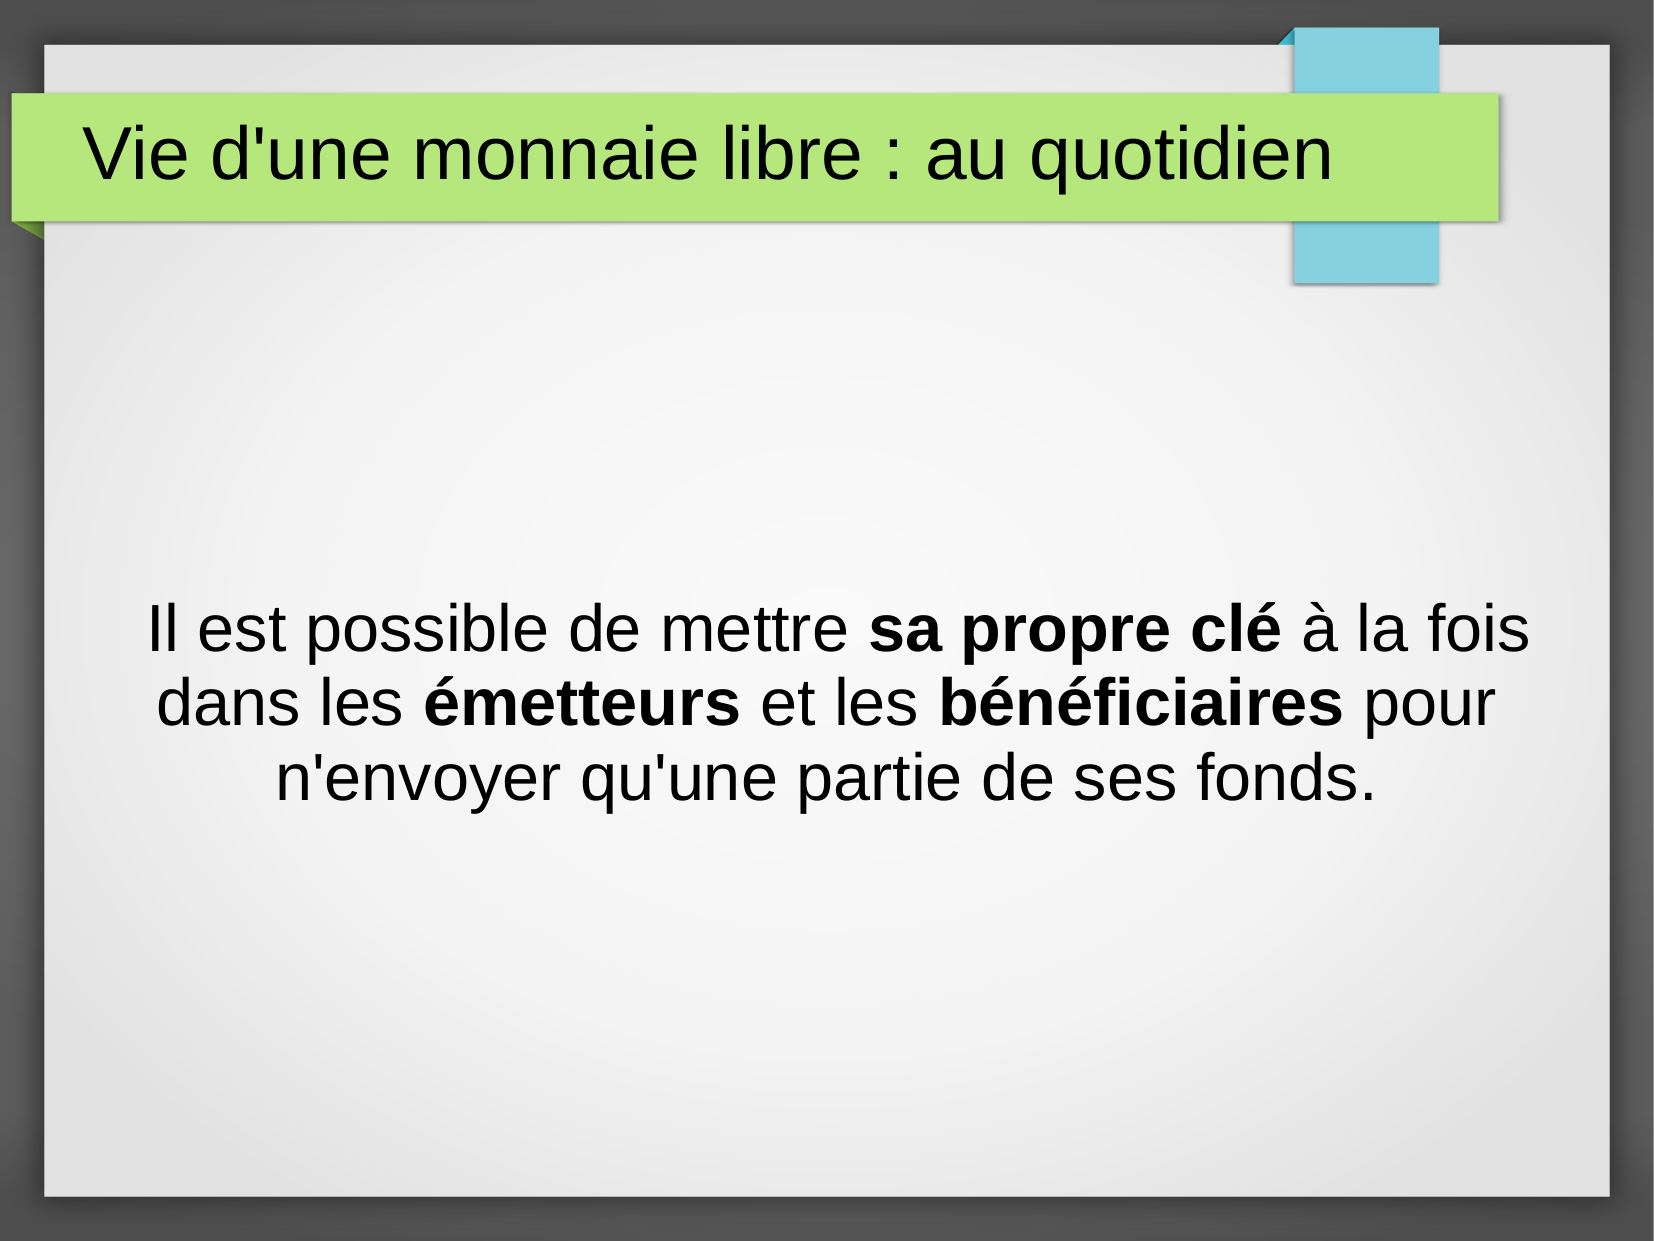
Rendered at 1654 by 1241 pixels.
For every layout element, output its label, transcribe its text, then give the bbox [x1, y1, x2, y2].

title Vie d'une monnaie libre : au quotidien [82, 94, 1501, 213]
picture [0, 0, 1654, 1241]
subtitle Il est possible de mettre sa propre clé à la fois dans les émetteurs et les bénéficiaires pour n'envoyer qu'une partie de ses fonds. [82, 295, 1571, 1111]
